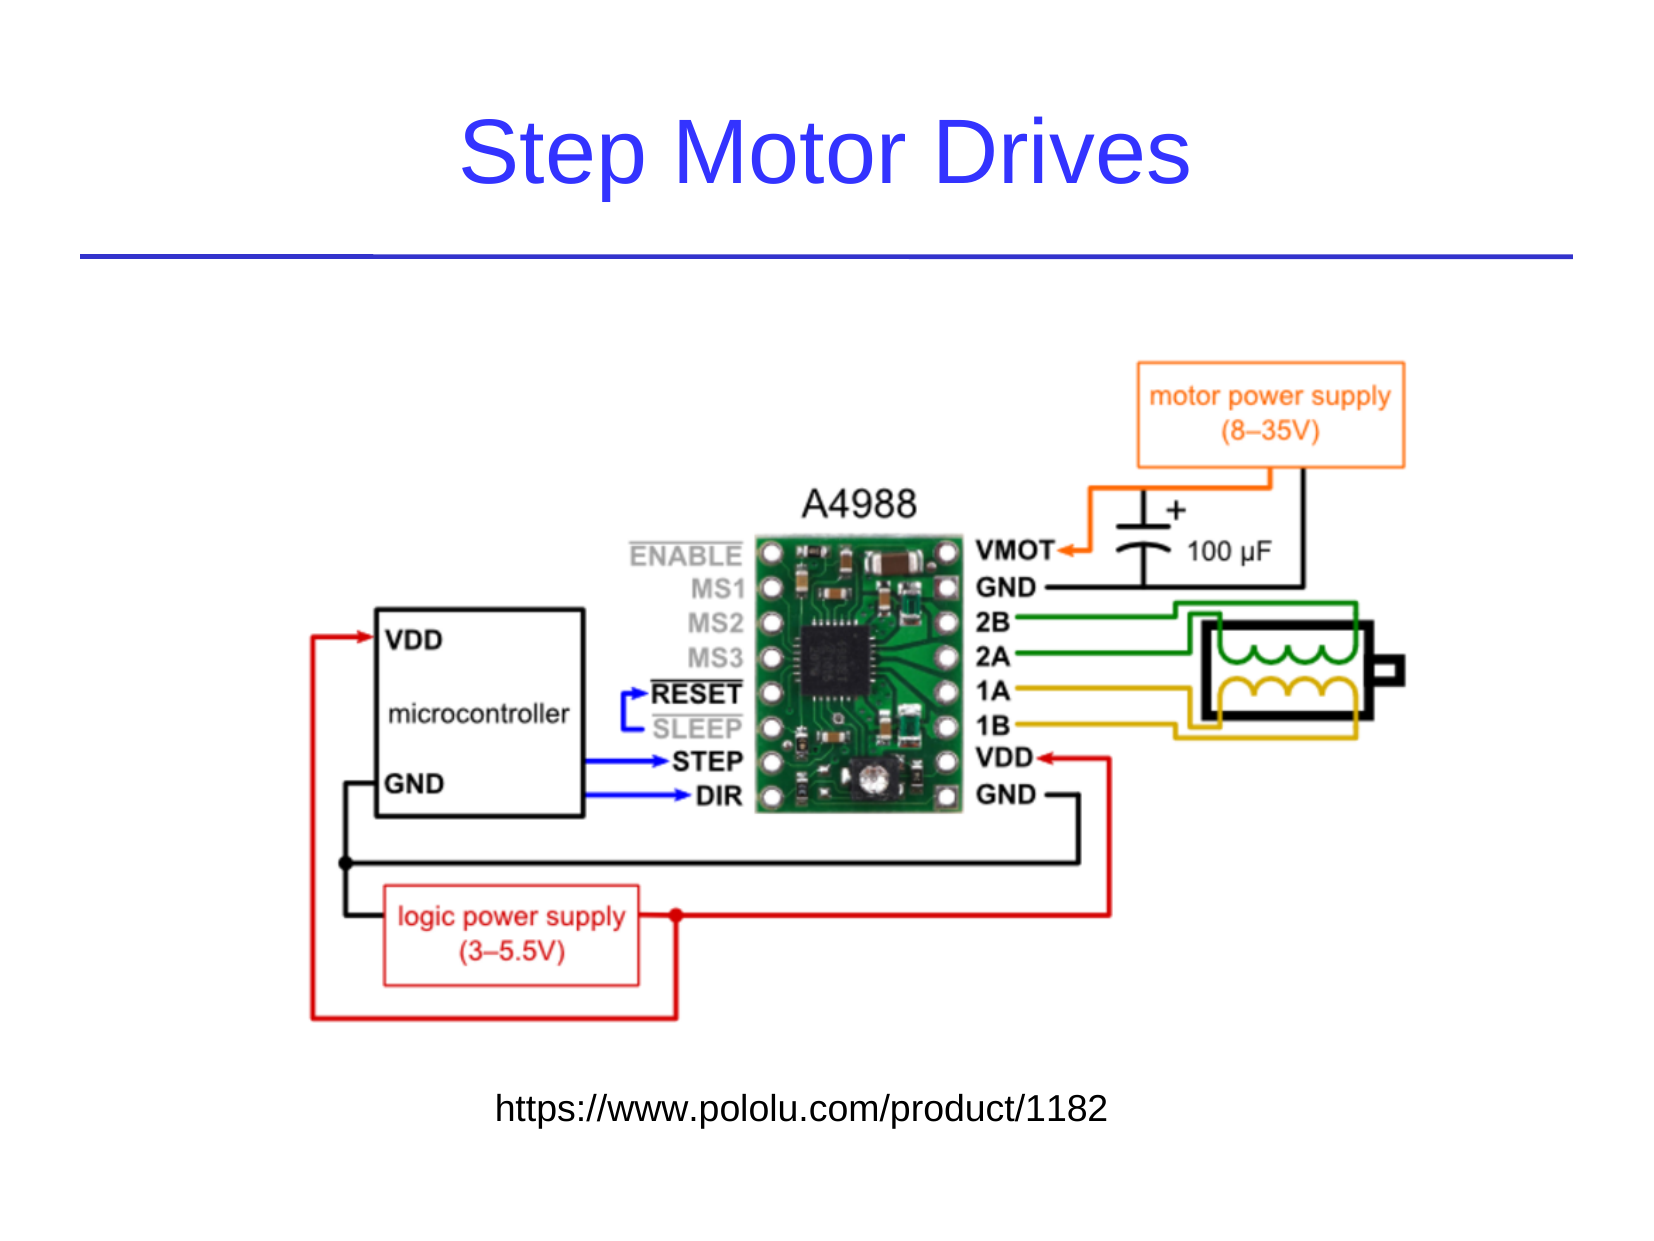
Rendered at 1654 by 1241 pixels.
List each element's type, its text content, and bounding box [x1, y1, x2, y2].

title Step Motor Drives [82, 49, 1570, 256]
text_box https://www.pololu.com/product/1182 [479, 1079, 1621, 1140]
picture [254, 315, 1426, 1034]
